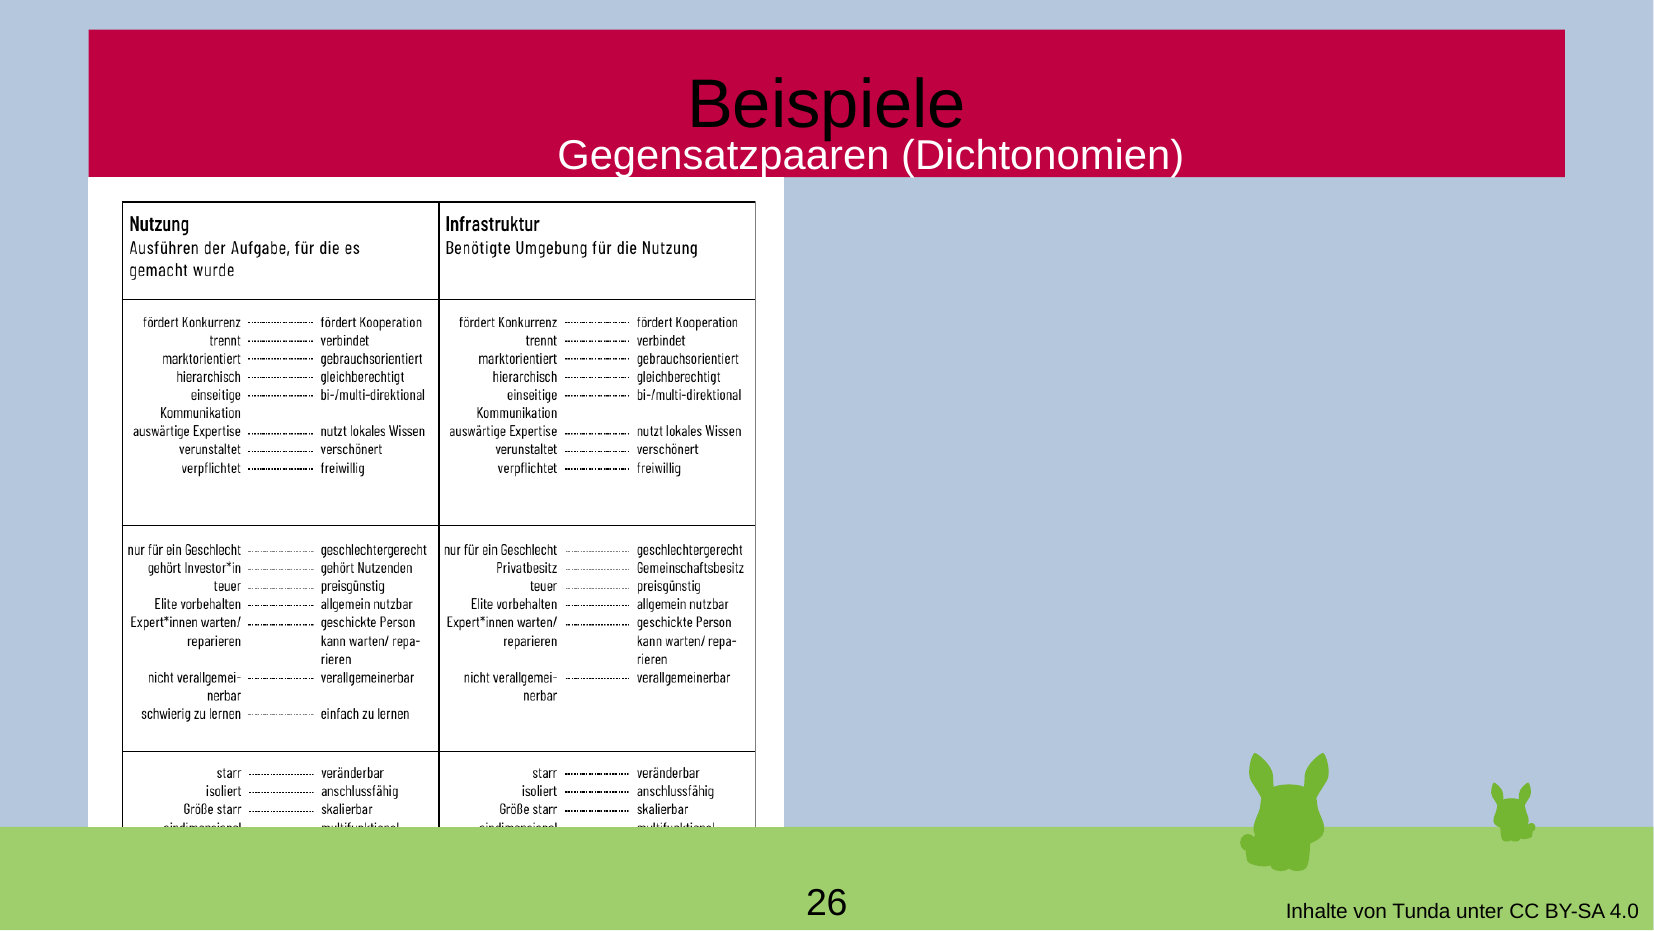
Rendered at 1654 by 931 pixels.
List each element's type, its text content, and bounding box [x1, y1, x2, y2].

text_box <Foliennummer> [259, 874, 944, 931]
text_box Inhalte von Tunda unter CC BY-SA 4.0 [944, 856, 1654, 931]
title Beispiele [88, 29, 1565, 178]
text_box Gegensatzpaaren (Dichtonomien) [501, 124, 1241, 232]
picture [88, 177, 784, 827]
